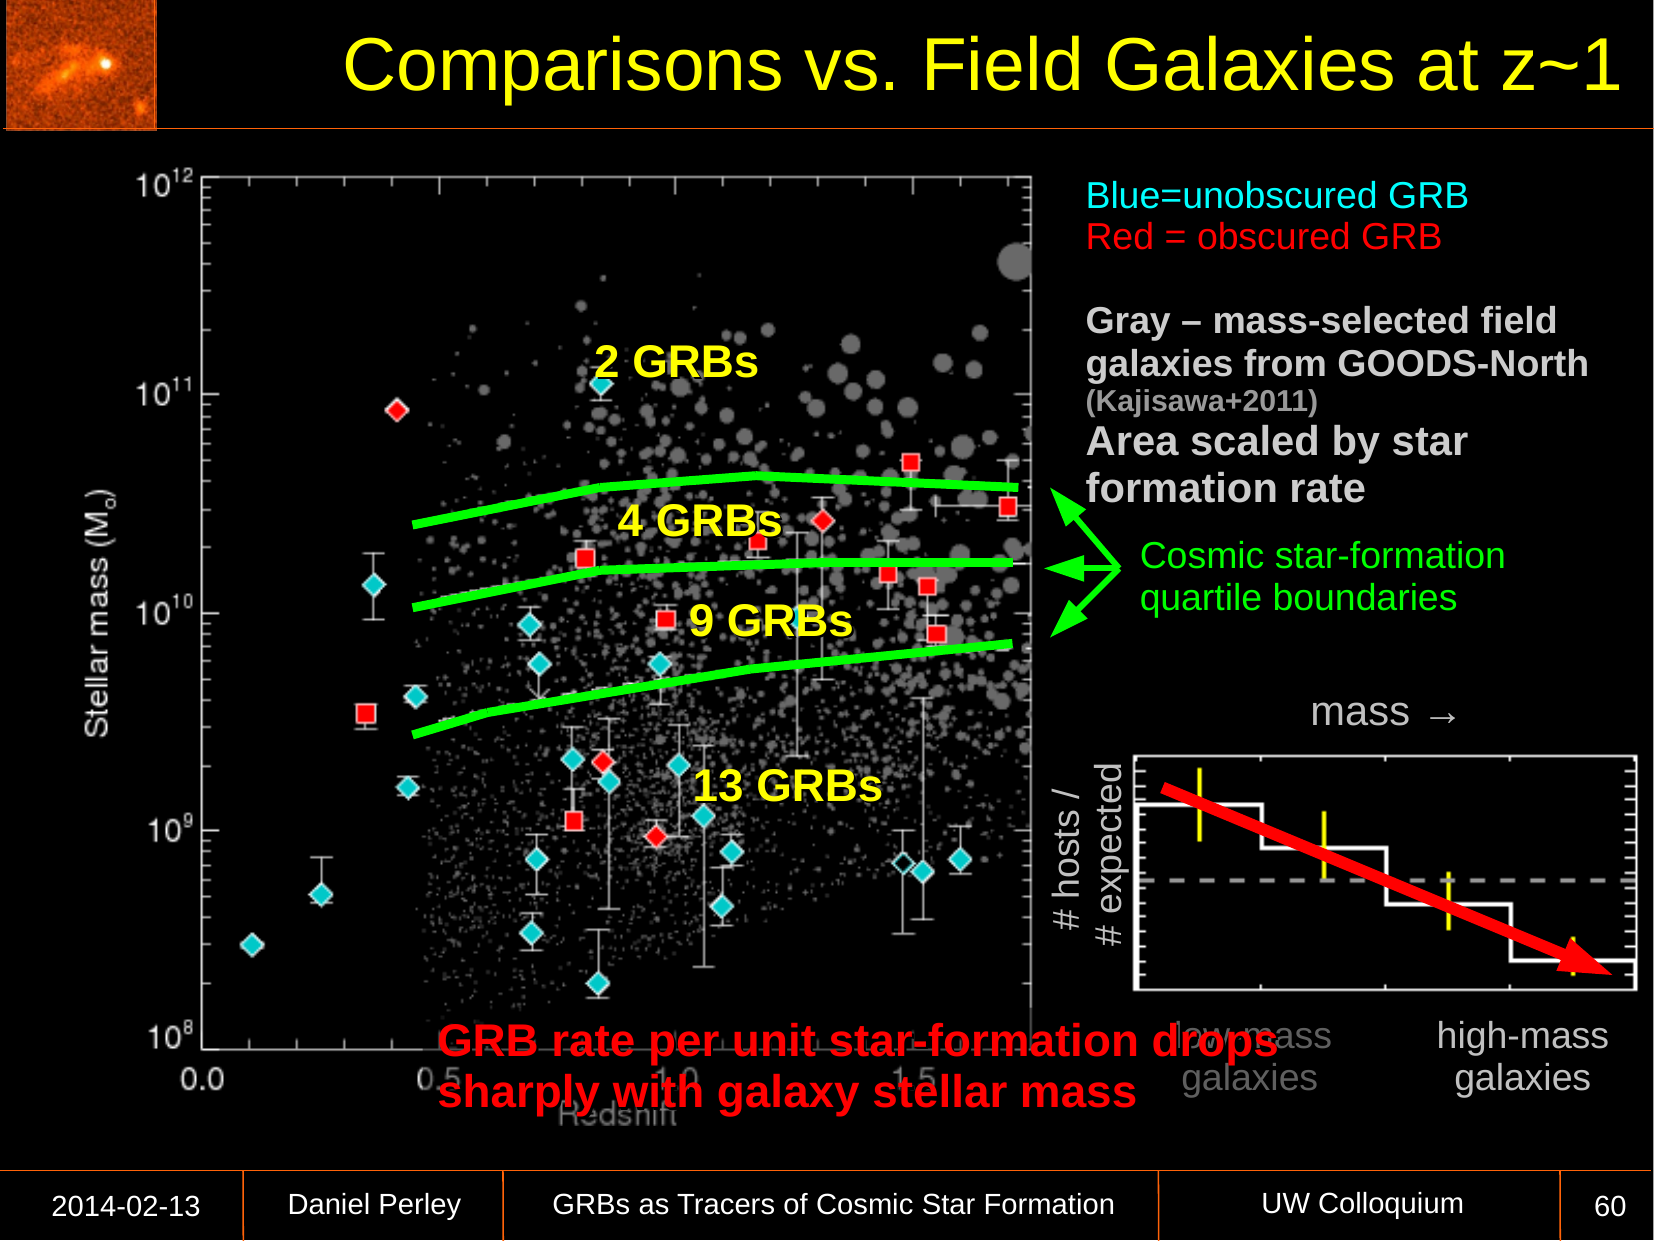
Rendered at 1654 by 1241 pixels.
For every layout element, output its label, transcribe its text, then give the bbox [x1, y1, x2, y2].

title Comparisons vs. Field Galaxies at z~1 [187, 21, 1624, 108]
text_box Blue=unobscured GRB Red = obscured GRB Gray – mass-selected field galaxies from GOODS-North (Kajisawa+2011) Area scaled by star formation rate [1067, 163, 1613, 522]
text_box low-mass high-mass galaxies galaxies [1142, 1003, 1631, 1109]
picture [7, 0, 154, 128]
picture [75, 162, 1051, 1138]
picture [1125, 749, 1651, 998]
text_box # hosts / # expected [1034, 742, 1140, 968]
text_box 13 GRBs [675, 750, 938, 823]
text_box 9 GRBs [670, 584, 934, 658]
text_box 2 GRBs [576, 325, 839, 398]
text_box 4 GRBs [600, 484, 863, 557]
text_box mass → [1285, 680, 1501, 742]
text_box GRB rate per unit star-formation drops sharply with galaxy stellar mass [422, 1007, 1388, 1126]
text_box Cosmic star-formation quartile boundaries [1125, 526, 1562, 626]
